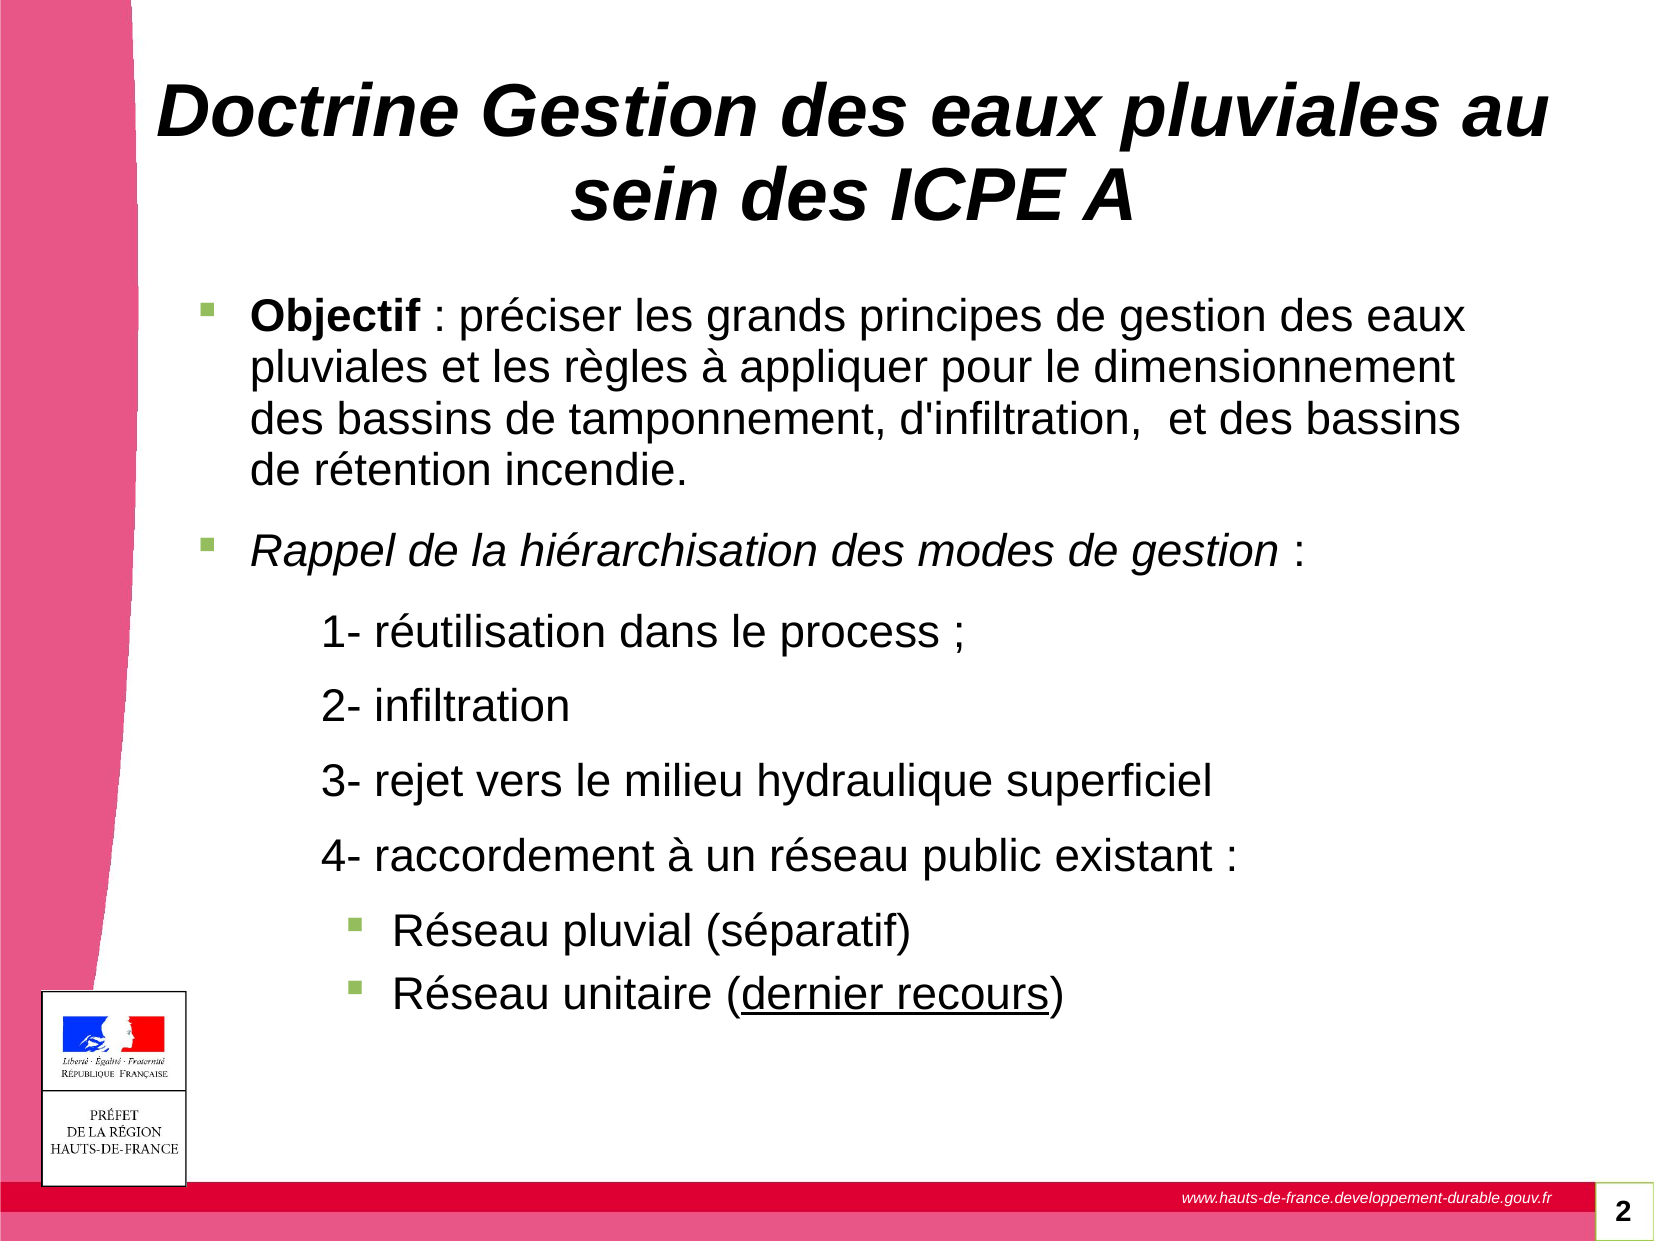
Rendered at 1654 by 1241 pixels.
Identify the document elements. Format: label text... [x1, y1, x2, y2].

title Doctrine Gestion des eaux pluviales au sein des ICPE A [95, 13, 1613, 293]
list Objectif : préciser les grands principes de gestion des eaux pluviales et les règles à appliquer pour le dimensionnement des bassins de tamponnement, d'infiltration, et des bassins de rétention incendie. Rappel de la hiérarchisation des modes de gestion : 1- réutilisation dans le process ; 2- infiltration 3- rejet vers le milieu hydraulique superficiel 4- raccordement à un réseau public existant : Réseau pluvial (séparatif) Réseau unitaire (dernier recours) [179, 293, 1509, 1019]
picture [0, 0, 1654, 1241]
